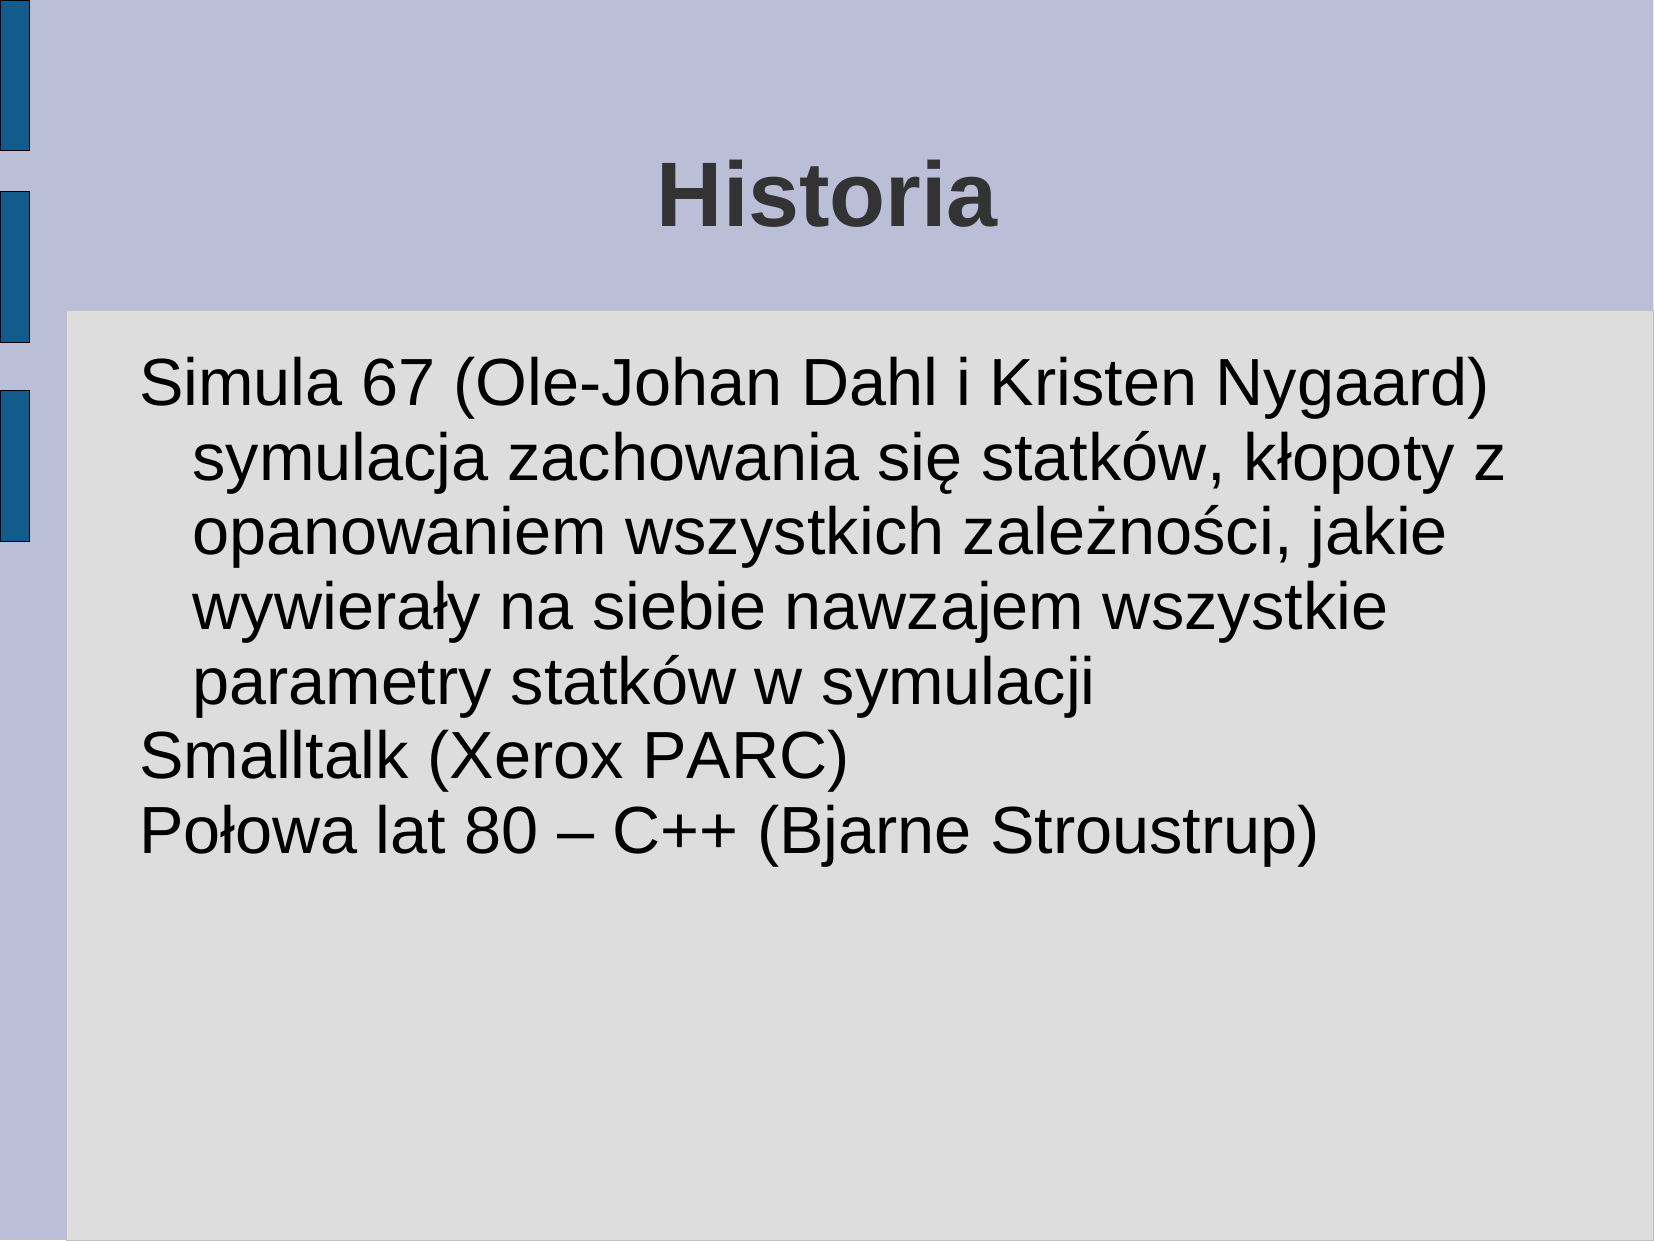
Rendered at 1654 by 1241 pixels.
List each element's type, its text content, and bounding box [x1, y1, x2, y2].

title Historia [121, 98, 1534, 291]
list Simula 67 (Ole-Johan Dahl i Kristen Nygaard) symulacja zachowania się statków, kłopoty z opanowaniem wszystkich zależności, jakie wywierały na siebie nawzajem wszystkie parametry statków w symulacji Smalltalk (Xerox PARC) Połowa lat 80 – C++ (Bjarne Stroustrup) [121, 344, 1534, 1112]
